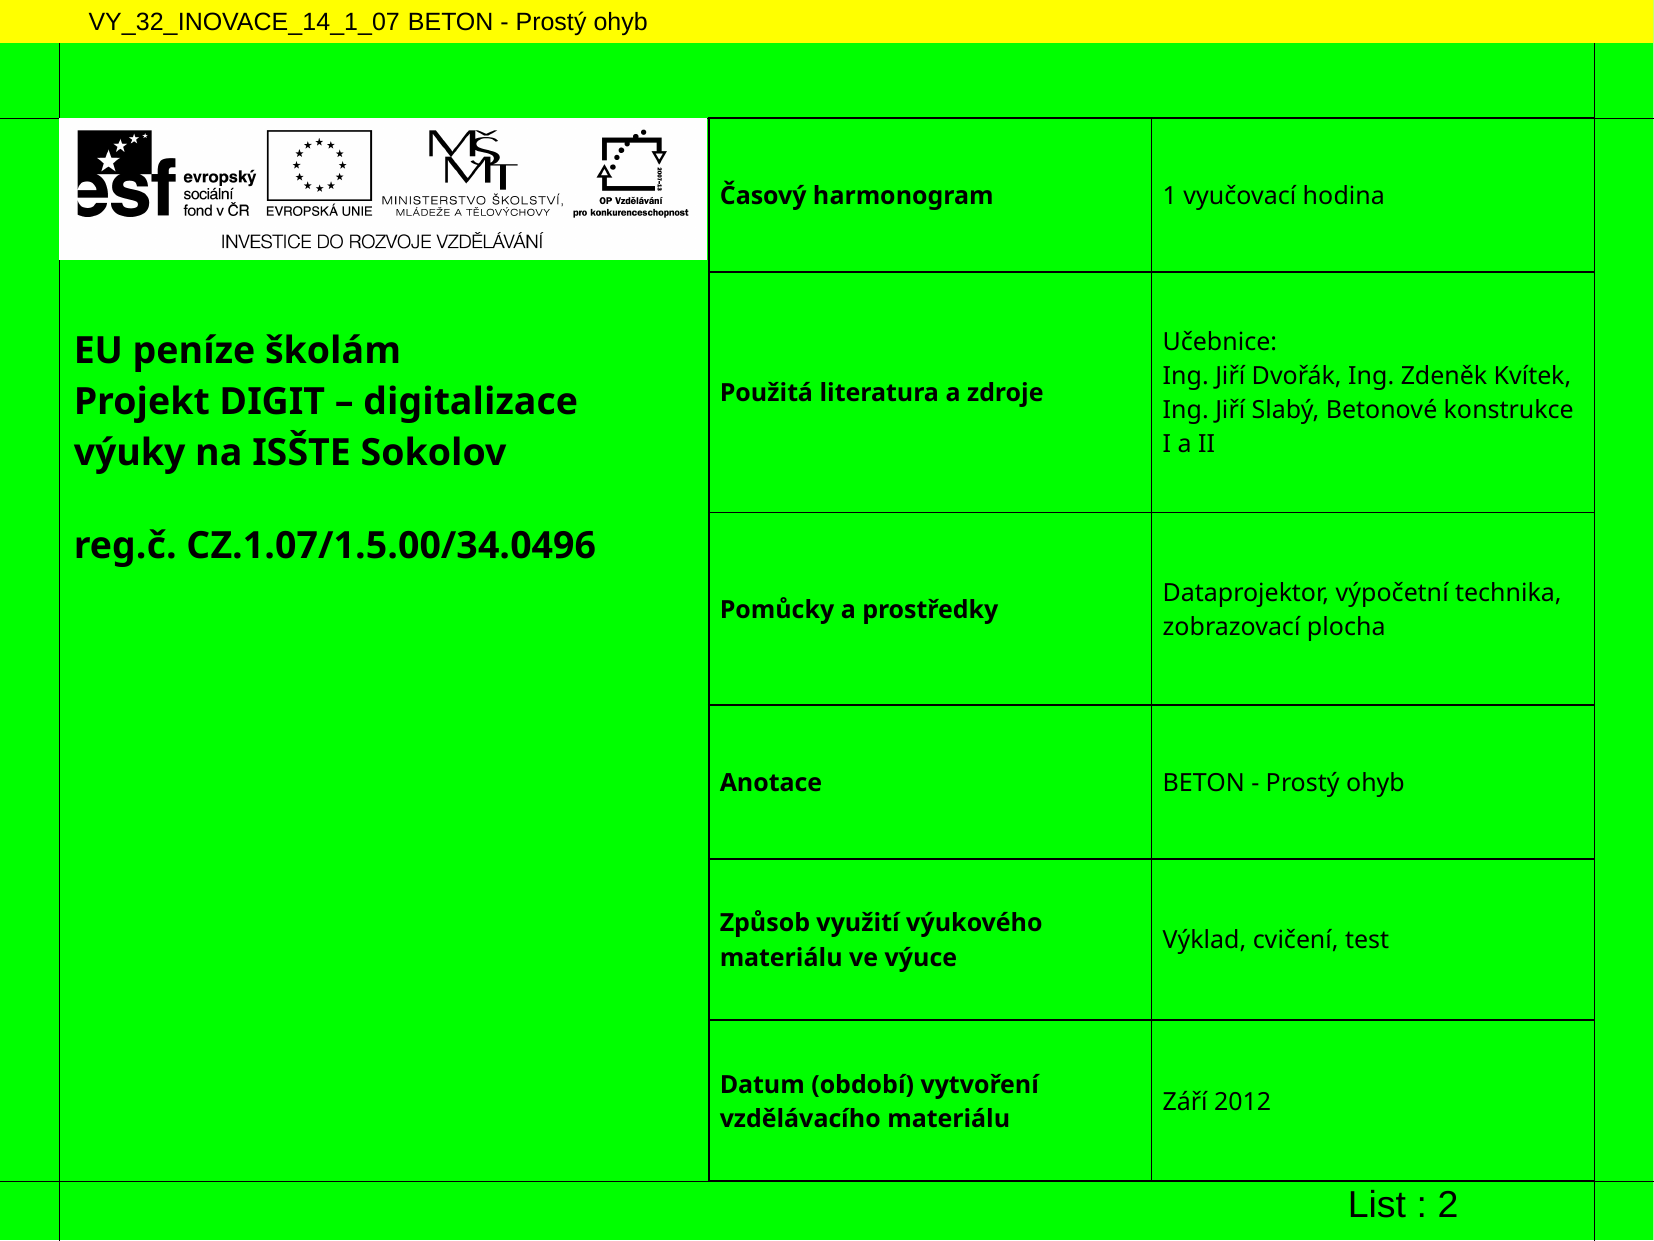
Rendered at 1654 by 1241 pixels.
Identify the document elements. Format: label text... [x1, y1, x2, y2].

table_cell Anotace [710, 706, 1151, 858]
text_box List : <číslo> [1357, 1176, 1599, 1241]
table_cell Způsob využití výukového materiálu ve výuce [710, 860, 1151, 1019]
table_cell BETON - Prostý ohyb [1152, 706, 1594, 858]
text_box EU peníze školám Projekt DIGIT – digitalizace výuky na ISŠTE Sokolov reg.č. CZ.1.07/1.5.00/34.0496 [59, 315, 680, 562]
table_cell Datum (období) vytvoření vzdělávacího materiálu [710, 1021, 1151, 1180]
table_cell Použitá literatura a zdroje [710, 273, 1151, 512]
picture [59, 118, 707, 260]
table_cell Výklad, cvičení, test [1152, 860, 1594, 1019]
table_cell Dataprojektor, výpočetní technika, zobrazovací plocha [1152, 513, 1594, 704]
text_box VY_32_INOVACE_14_1_07 BETON - Prostý ohyb [0, 0, 1654, 43]
table_cell Učebnice: Ing. Jiří Dvořák, Ing. Zdeněk Kvítek, Ing. Jiří Slabý, Betonové konstrukce I a II [1152, 273, 1594, 512]
table_header Časový harmonogram [710, 119, 1151, 271]
table_cell Pomůcky a prostředky [710, 513, 1151, 704]
table_header 1 vyučovací hodina [1152, 119, 1594, 271]
table_cell Září 2012 [1152, 1021, 1594, 1180]
